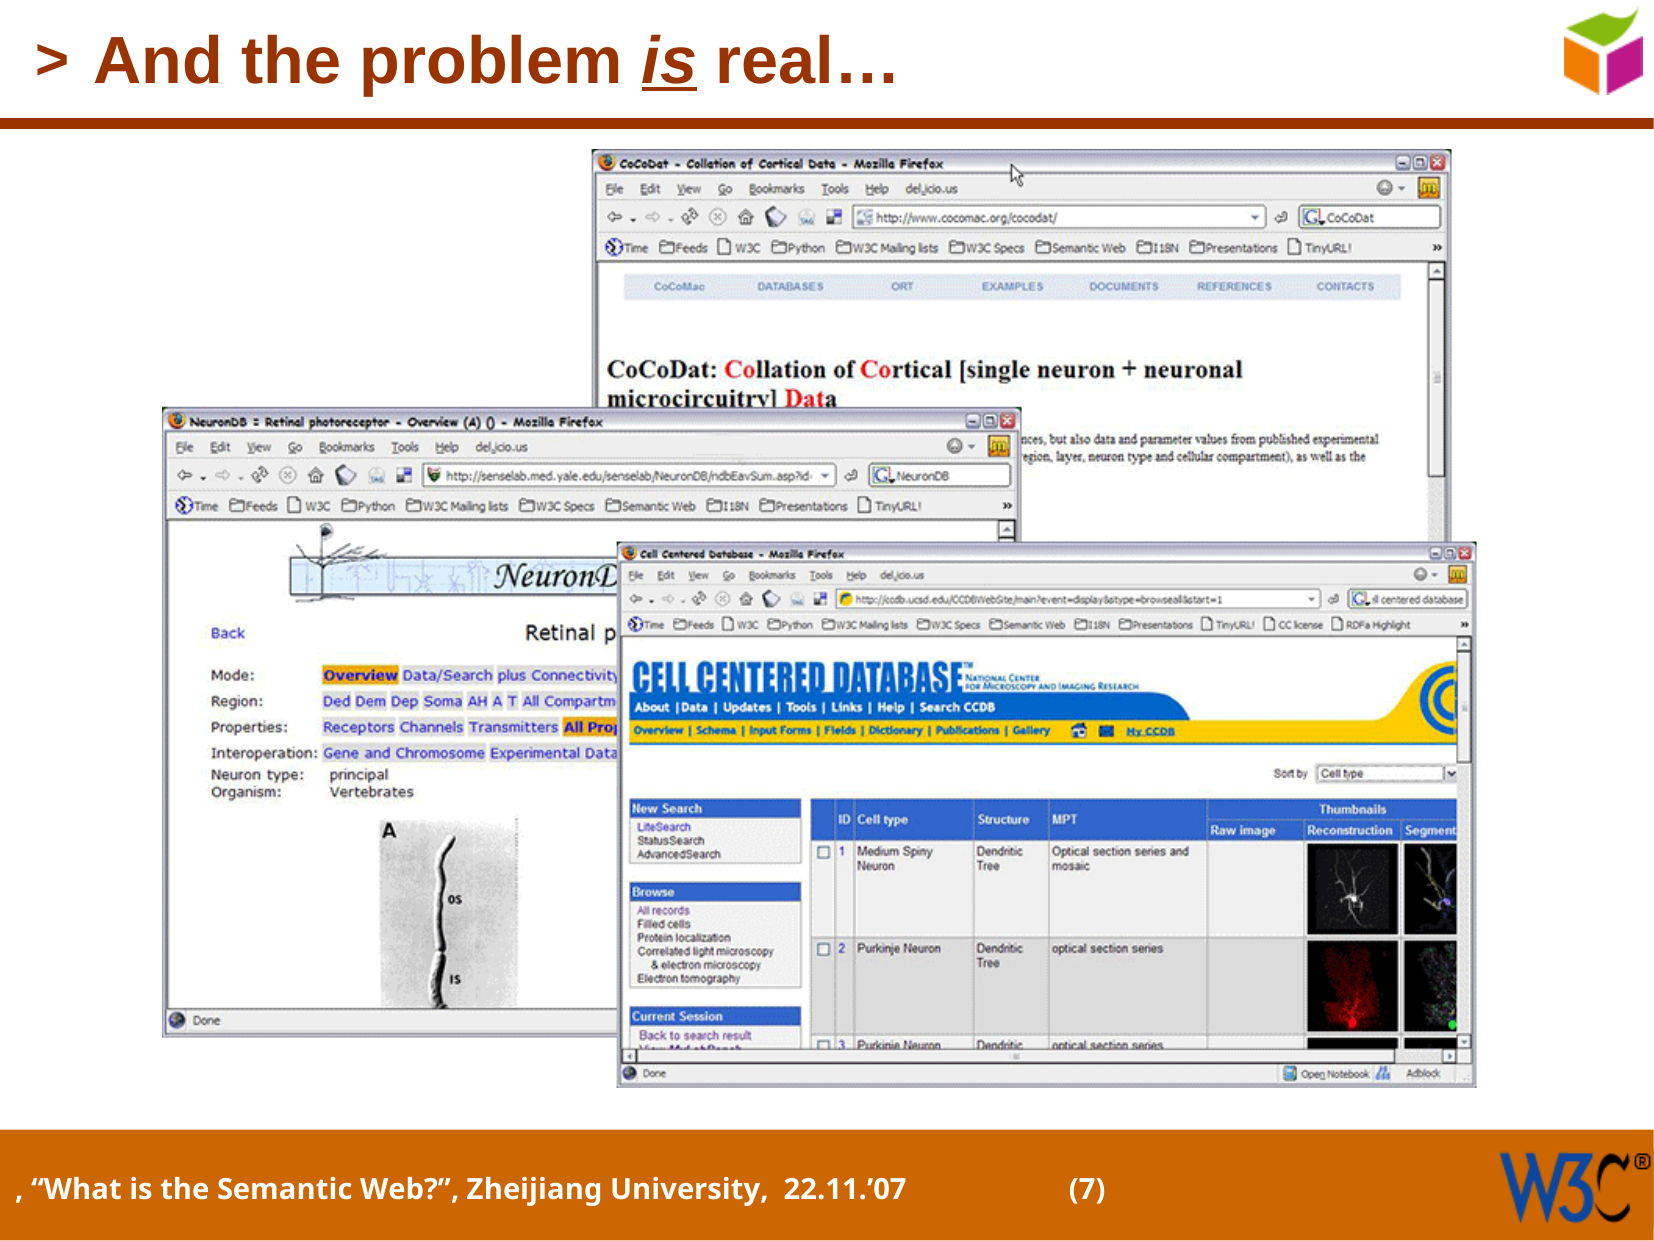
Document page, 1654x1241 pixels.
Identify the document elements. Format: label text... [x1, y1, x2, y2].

title And the problem is real… [93, 0, 1493, 119]
picture [162, 149, 1491, 1088]
picture [1495, 1149, 1654, 1228]
picture [1564, 5, 1643, 95]
